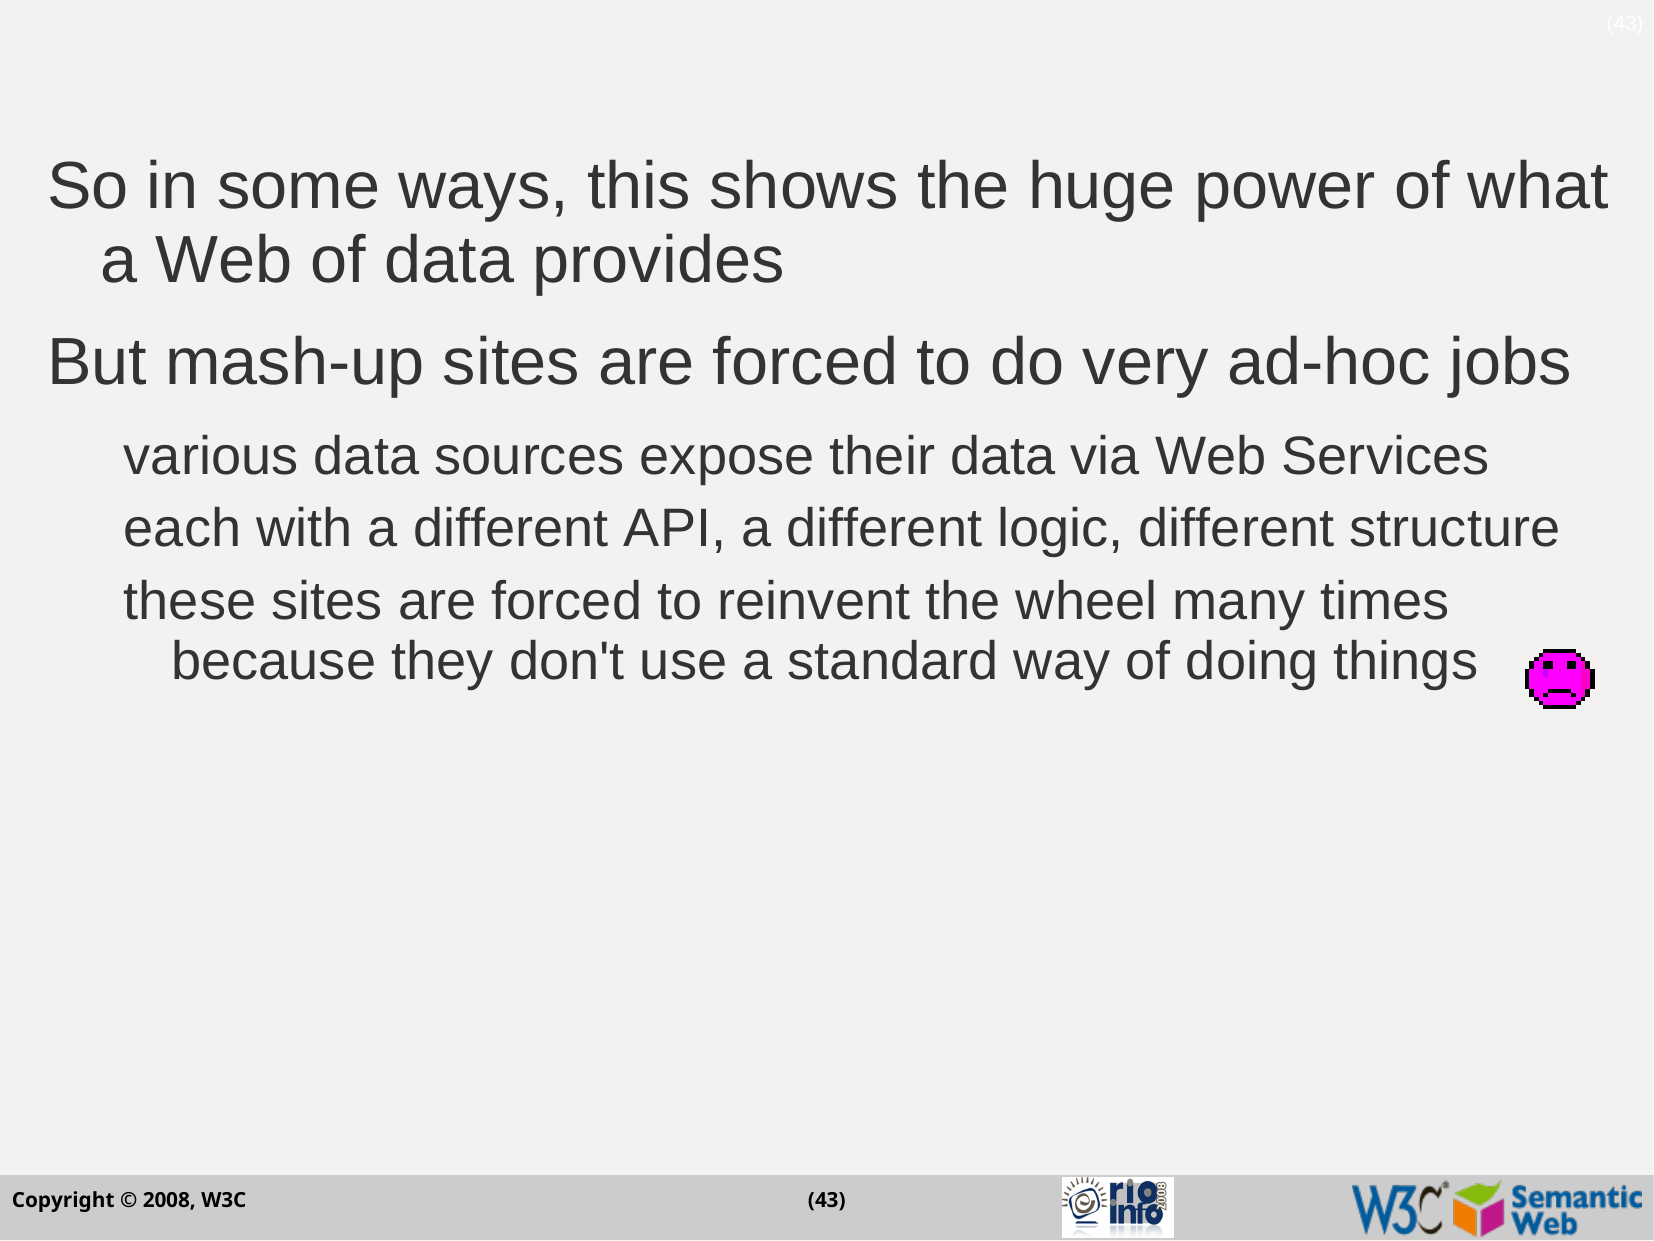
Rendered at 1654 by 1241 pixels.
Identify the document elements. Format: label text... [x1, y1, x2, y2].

picture [1062, 1177, 1174, 1238]
picture [1352, 1178, 1642, 1237]
list So in some ways, this shows the huge power of what a Web of data provides But mash-up sites are forced to do very ad-hoc jobs various data sources expose their data via Web Services each with a different API, a different logic, different structure these sites are forced to reinvent the wheel many times because they don't use a standard way of doing things [29, 147, 1624, 1134]
picture [1525, 649, 1595, 709]
